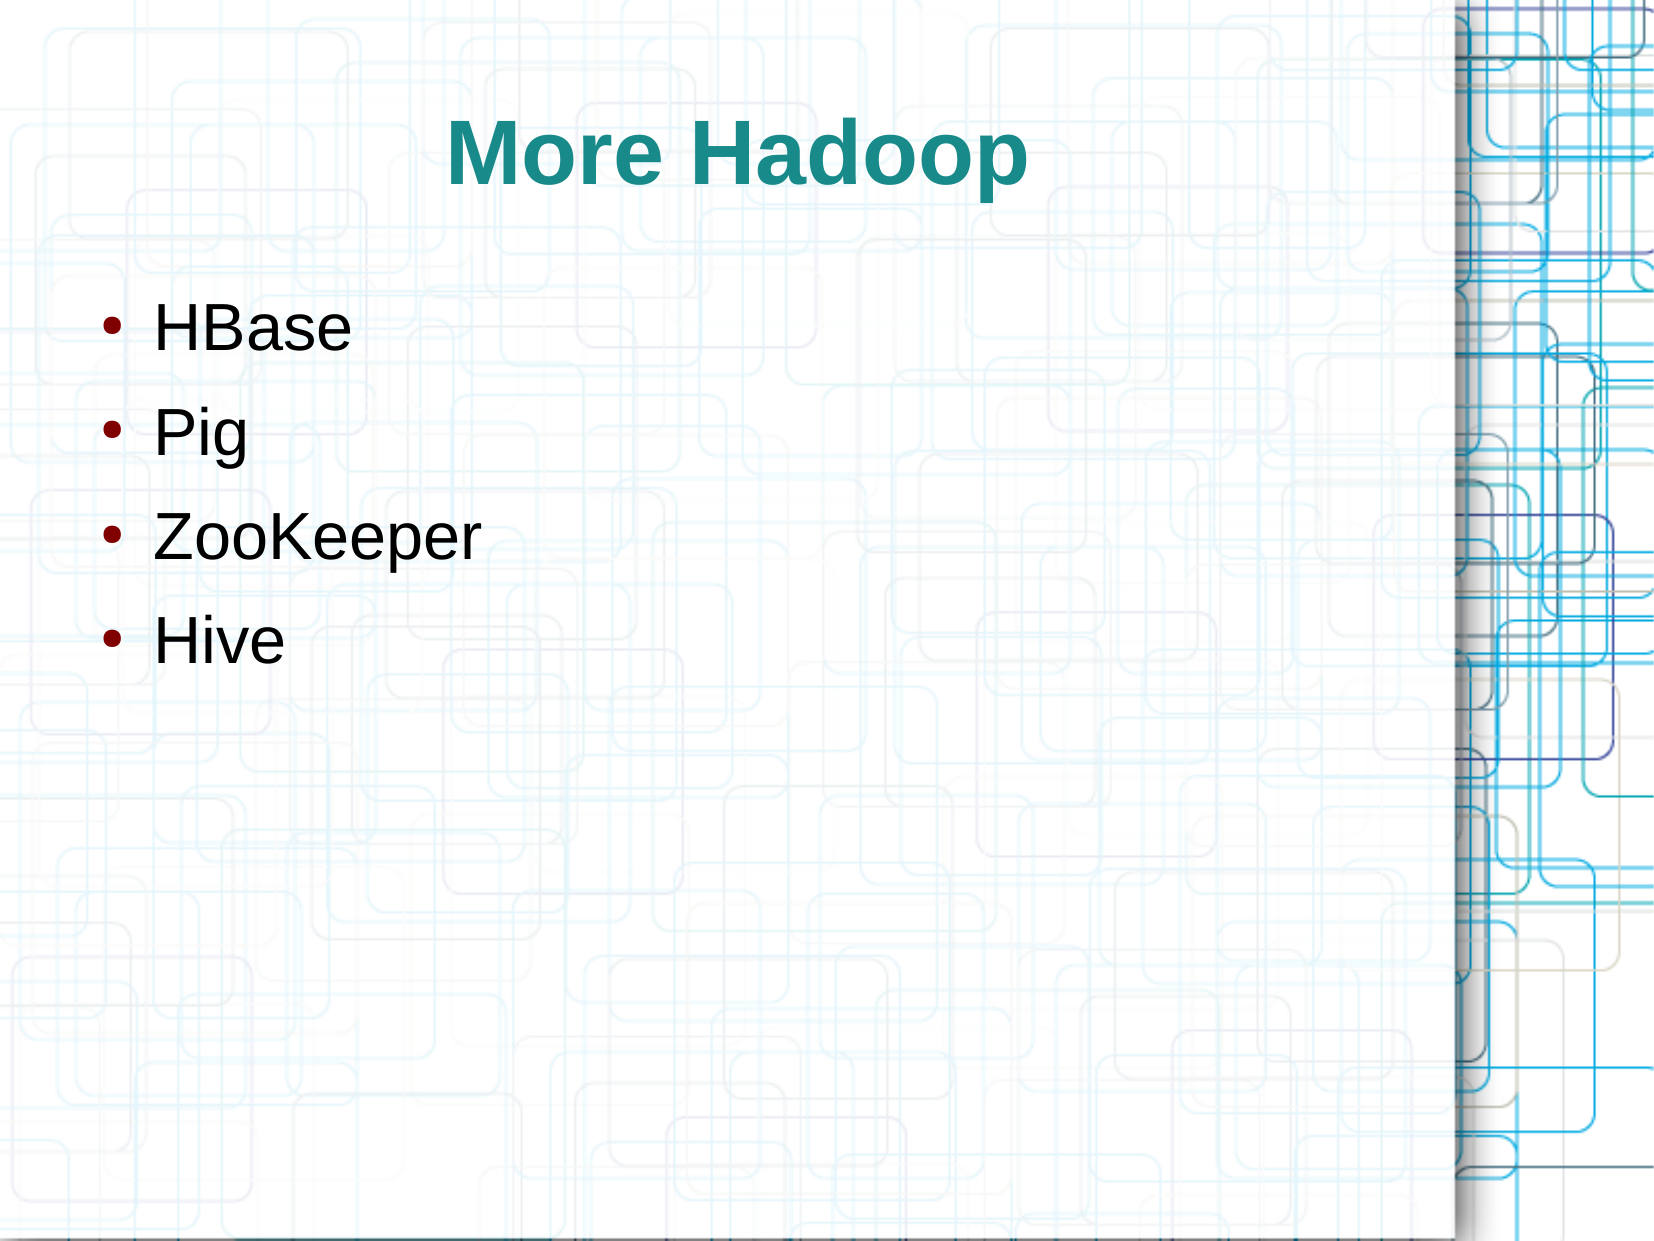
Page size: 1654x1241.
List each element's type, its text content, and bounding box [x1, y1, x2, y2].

picture [0, 0, 1654, 1241]
title More Hadoop [59, 56, 1418, 250]
list HBase Pig ZooKeeper Hive [82, 290, 1418, 1094]
